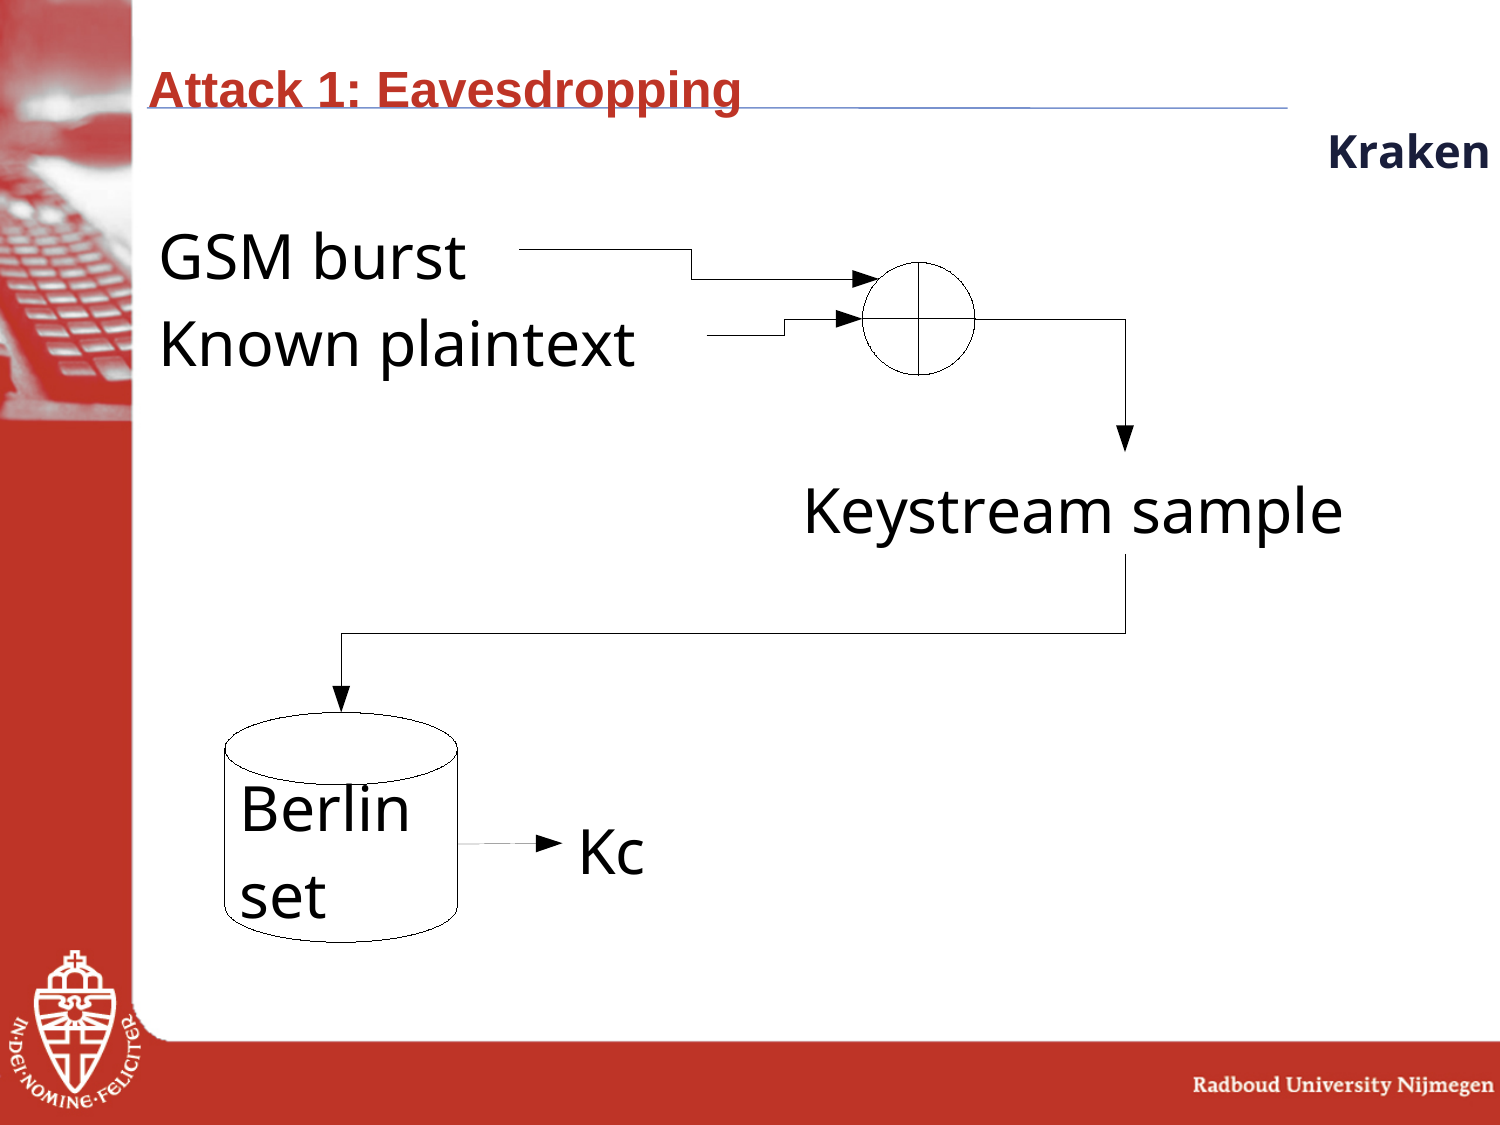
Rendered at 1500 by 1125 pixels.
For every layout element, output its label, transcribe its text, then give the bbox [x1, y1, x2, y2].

picture [0, 0, 1500, 1125]
text_box Kraken [406, 115, 1495, 178]
title Attack 1: Eavesdropping [147, 0, 1491, 122]
text_box Berlin set [225, 749, 458, 939]
text_box GSM burst [144, 198, 520, 284]
text_box Known plaintext [144, 284, 707, 387]
text_box Kc [562, 792, 676, 895]
text_box Keystream sample [787, 452, 1463, 554]
